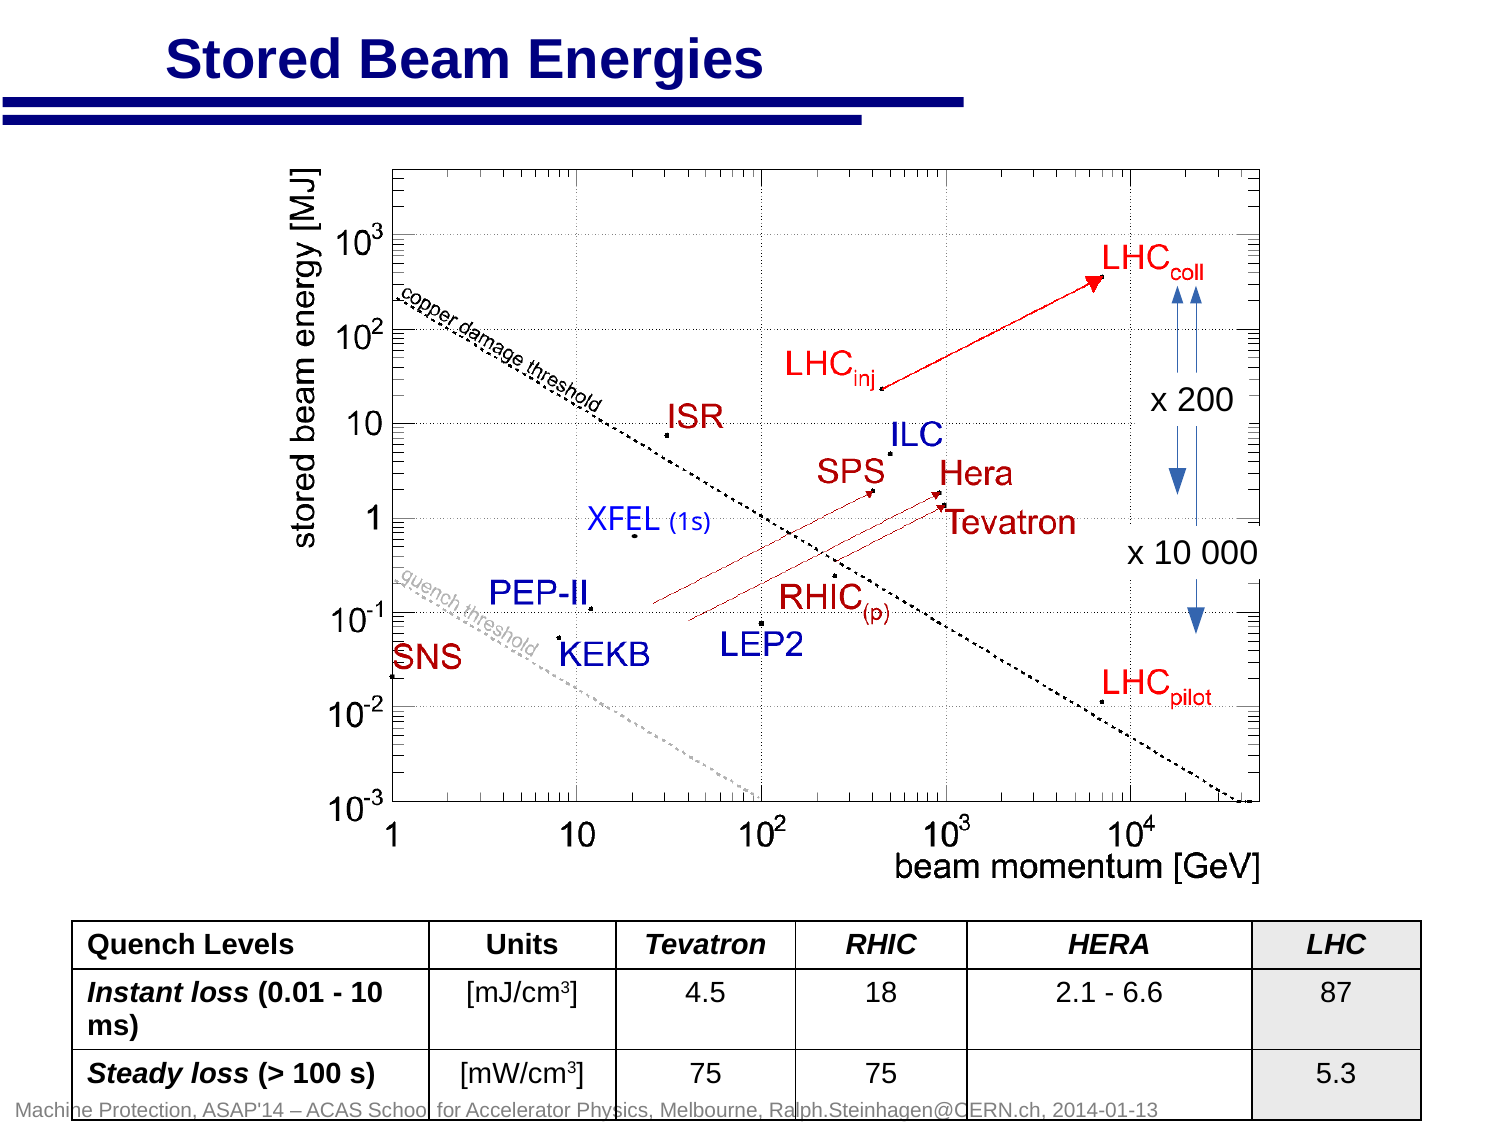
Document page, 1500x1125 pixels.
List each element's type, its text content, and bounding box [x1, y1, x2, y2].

table_cell 5.3 [1253, 1050, 1420, 1119]
text_box x 10 000 [1112, 526, 1274, 580]
table_cell 18 [796, 970, 966, 1049]
table_cell 4.5 [617, 970, 795, 1049]
table_cell 87 [1253, 970, 1420, 1049]
table_header RHIC [796, 922, 966, 968]
table_header HERA [968, 922, 1251, 968]
table_header Quench Levels [73, 922, 428, 968]
table_header Tevatron [617, 922, 795, 968]
table_header LHC [1253, 922, 1420, 968]
table_cell [mW/cm3] [430, 1050, 615, 1119]
table_cell Instant loss (0.01 - 10 ms) [73, 970, 428, 1049]
text_box x 200 [1135, 372, 1249, 426]
table_cell 75 [796, 1050, 966, 1119]
table_cell [968, 1050, 1251, 1119]
text_box XFEL (1s) [573, 487, 752, 543]
table_cell 75 [617, 1050, 795, 1119]
title Stored Beam Energies [149, 0, 1200, 113]
table_header Units [430, 922, 615, 968]
table_cell 2.1 - 6.6 [968, 970, 1251, 1049]
picture [271, 154, 1279, 889]
table_cell Steady loss (> 100 s) [73, 1050, 428, 1119]
table_cell [mJ/cm3] [430, 970, 615, 1049]
